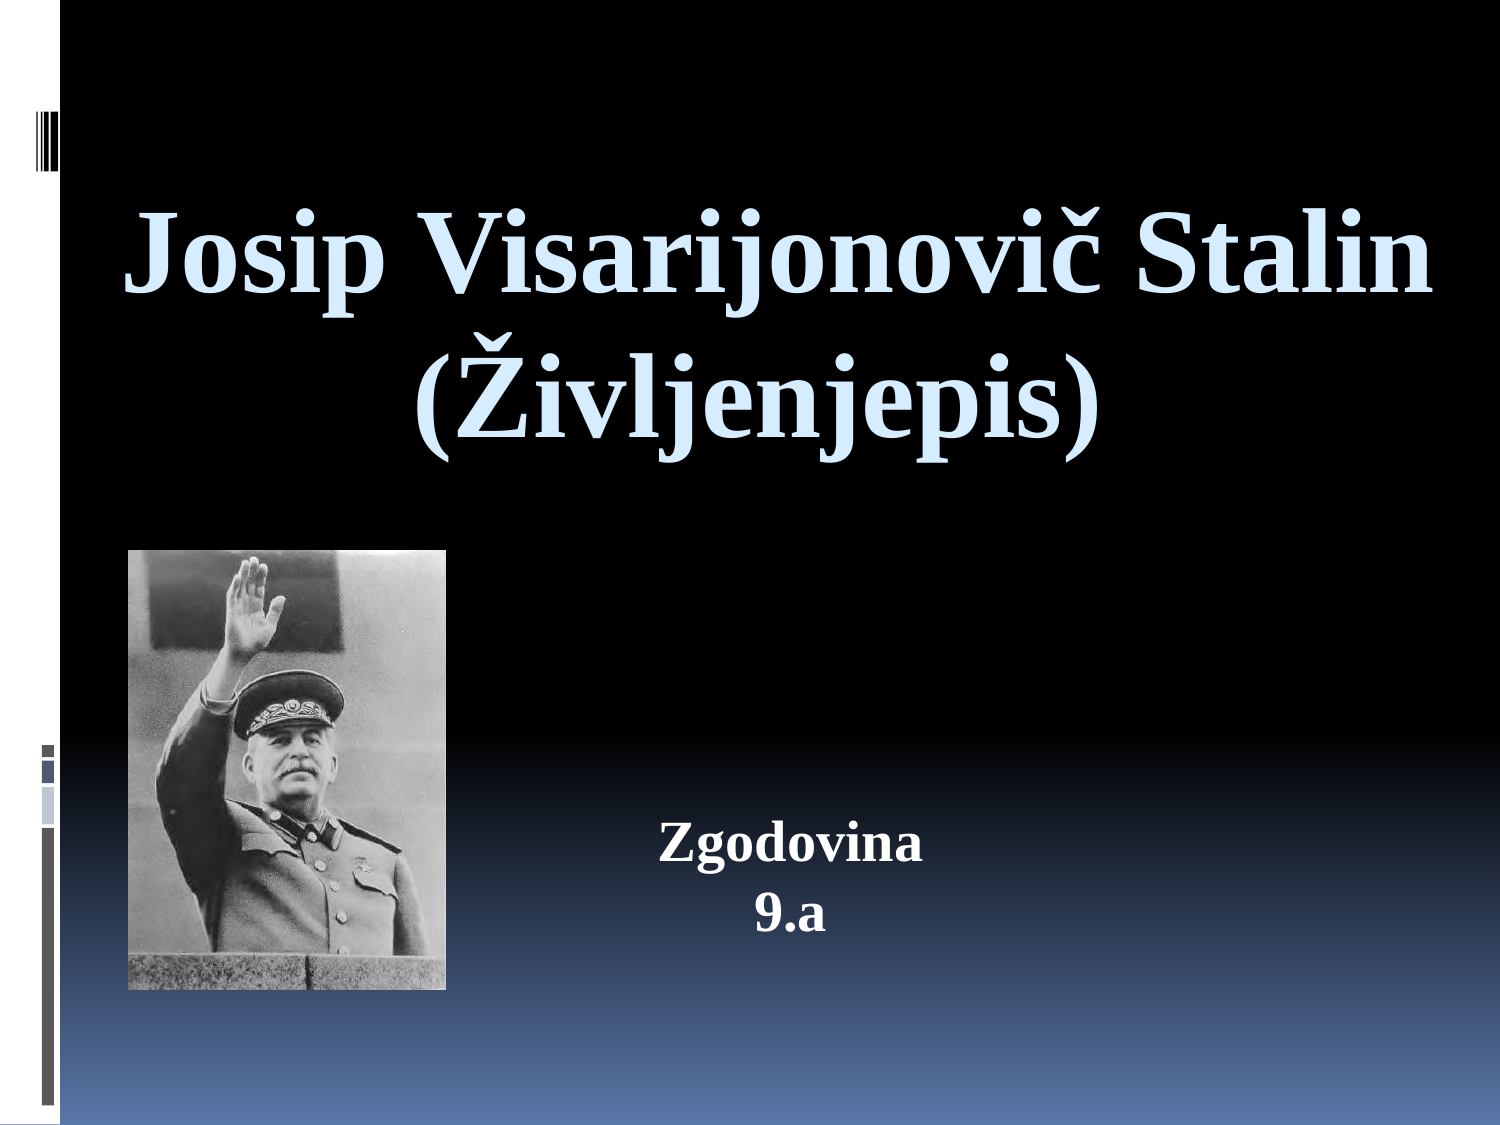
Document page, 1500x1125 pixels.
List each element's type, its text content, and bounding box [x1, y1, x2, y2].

picture [128, 550, 446, 990]
subtitle Zgodovina 9.a [446, 703, 1428, 951]
title Josip Visarijonovič Stalin (Življenjepis) [105, 164, 1465, 488]
